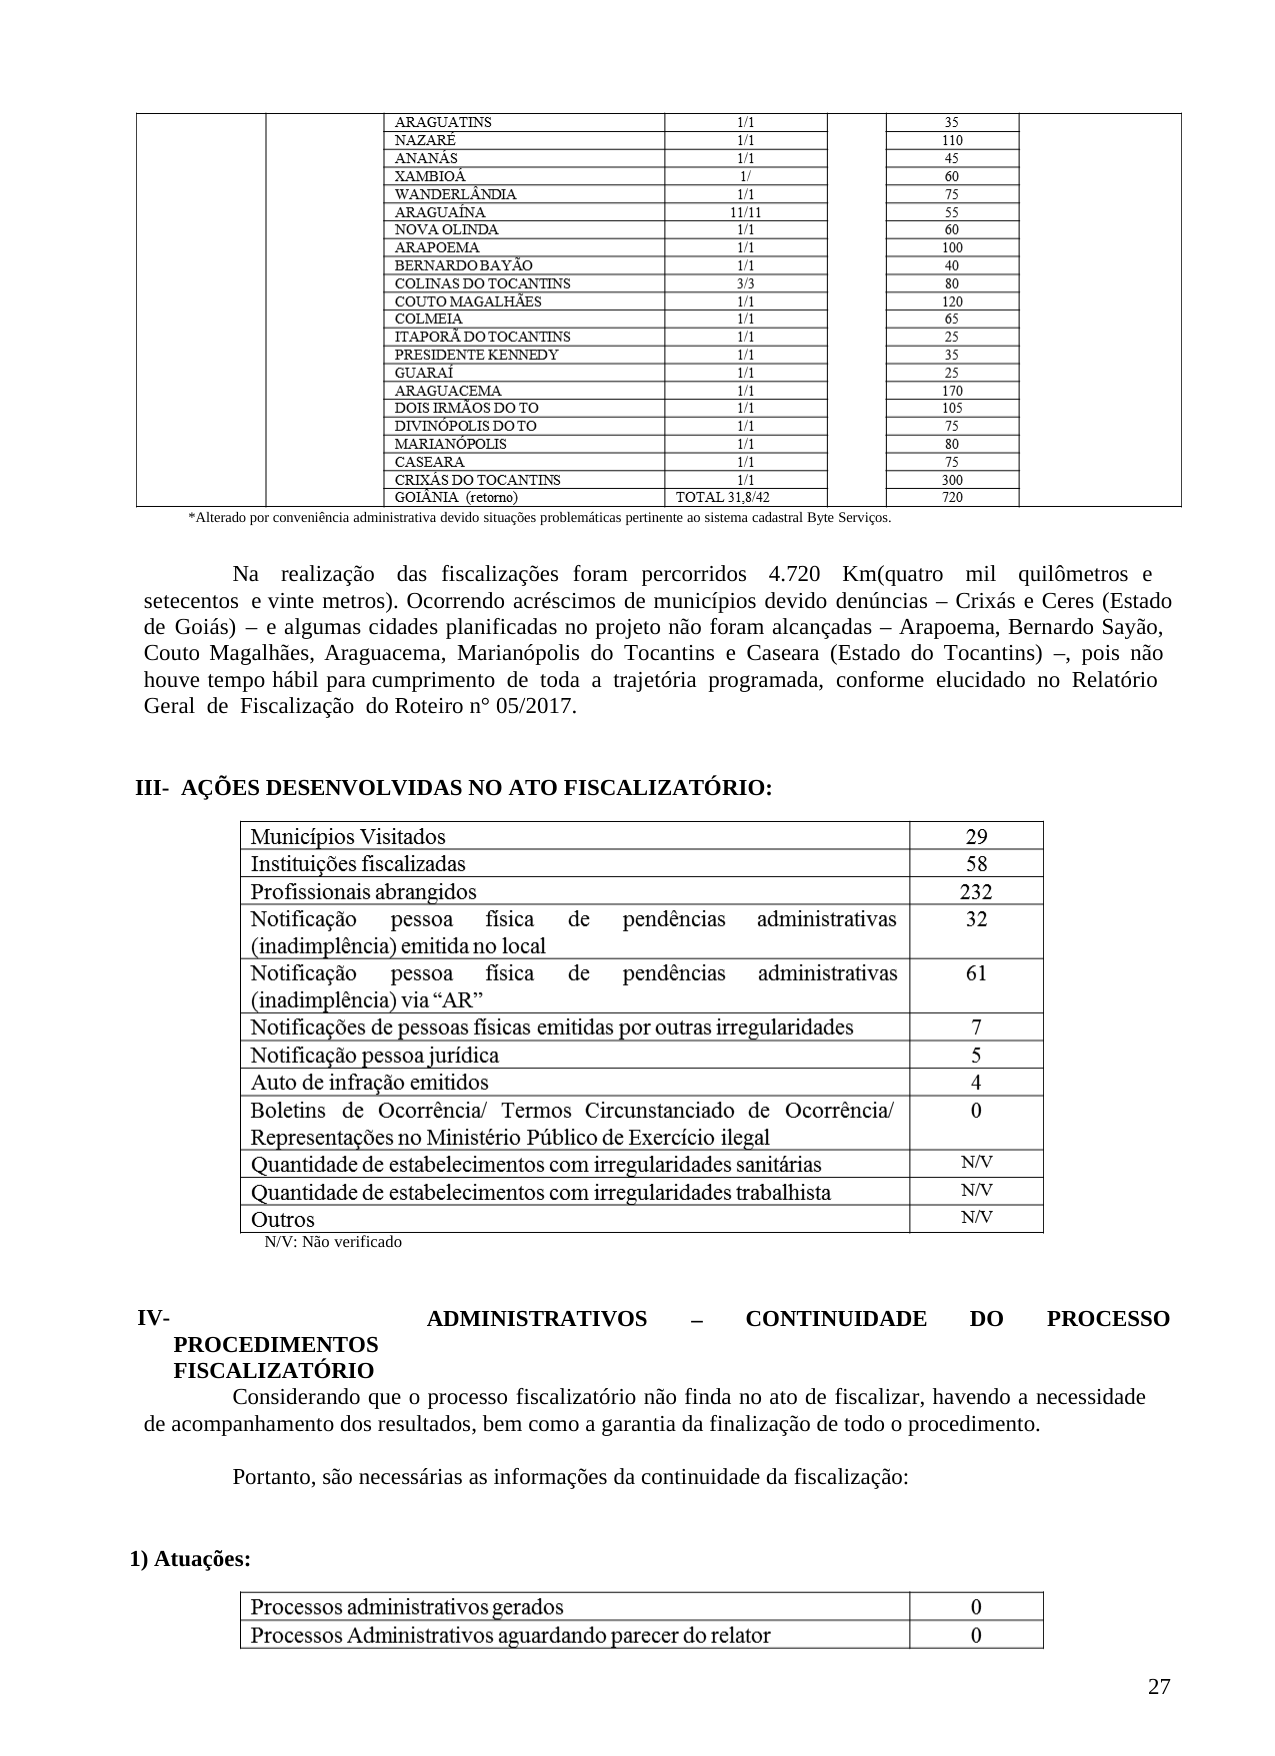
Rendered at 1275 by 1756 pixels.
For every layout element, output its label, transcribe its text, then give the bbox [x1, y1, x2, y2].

text_box ADMINISTRATIVOS [424, 1303, 651, 1332]
picture [240, 1585, 1044, 1663]
text_box Considerando que o processo fiscalizatório não finda no ato de fiscalizar, havendo a necessidade de acompanhamento dos resultados, bem como a garantia da finalização de todo o procedimento. Portanto, são necessárias as informações da continuidade da fiscalização: 1) Atuações: [127, 1383, 1173, 1569]
text_box PROCESSO [1044, 1303, 1173, 1332]
picture [240, 815, 1044, 1248]
text_box CONTINUIDADE [743, 1303, 930, 1332]
text_box 22 [1143, 1671, 1176, 1705]
text_box IV- PROCEDIMENTOS FISCALIZATÓRIO [135, 1303, 387, 1358]
picture [136, 109, 1182, 516]
text_box DO [967, 1303, 1007, 1332]
text_box – [689, 1304, 706, 1332]
text_box *Alterado por conveniência administrativa devido situações problemáticas pertinente ao sistema cadastral Byte Serviços. Na realização das fiscalizações foram percorridos 4.720 Km(quatro mil quilômetros e setecentos e vinte metros). Ocorrendo acréscimos de municípios devido denúncias – Crixás e Ceres (Estado de Goiás) – e algumas cidades planificadas no projeto não foram alcançadas – Arapoema, Bernardo Sayão, Couto Magalhães, Araguacema, Marianópolis do Tocantins e Caseara (Estado do Tocantins) –, pois não houve tempo hábil para cumprimento de toda a trajetória programada, conforme elucidado no Relatório Geral de Fiscalização do Roteiro n° 05/2017. III- AÇÕES DESENVOLVIDAS NO ATO FISCALIZATÓRIO: [132, 507, 1174, 798]
text_box N/V: Não verificado [262, 1248, 404, 1253]
